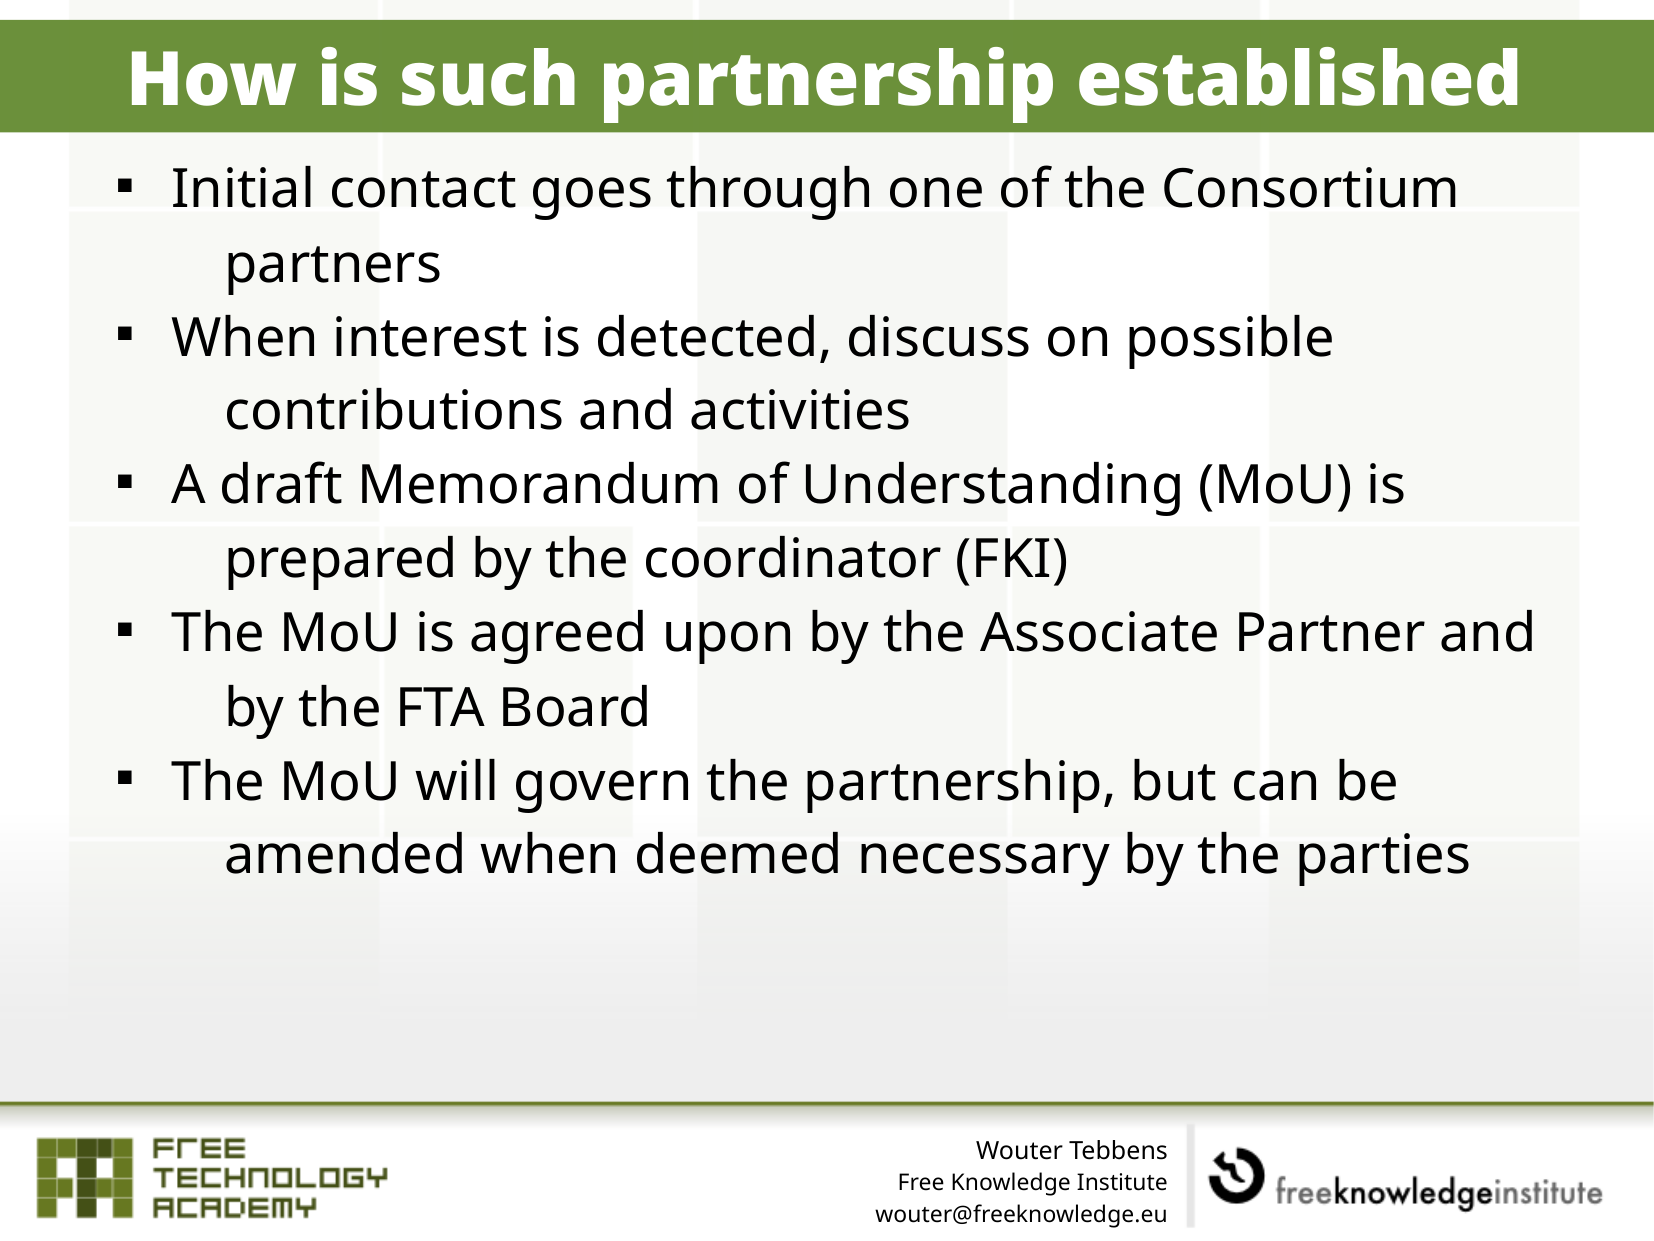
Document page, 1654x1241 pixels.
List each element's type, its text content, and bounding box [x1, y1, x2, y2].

list Initial contact goes through one of the Consortium partners When interest is detected, discuss on possible contributions and activities A draft Memorandum of Understanding (MoU) is prepared by the coordinator (FKI) The MoU is agreed upon by the Associate Partner and by the FTA Board The MoU will govern the partnership, but can be amended when deemed necessary by the parties [82, 150, 1571, 954]
title How is such partnership established [37, 29, 1613, 122]
picture [0, 0, 1654, 19]
picture [0, 133, 1654, 1241]
